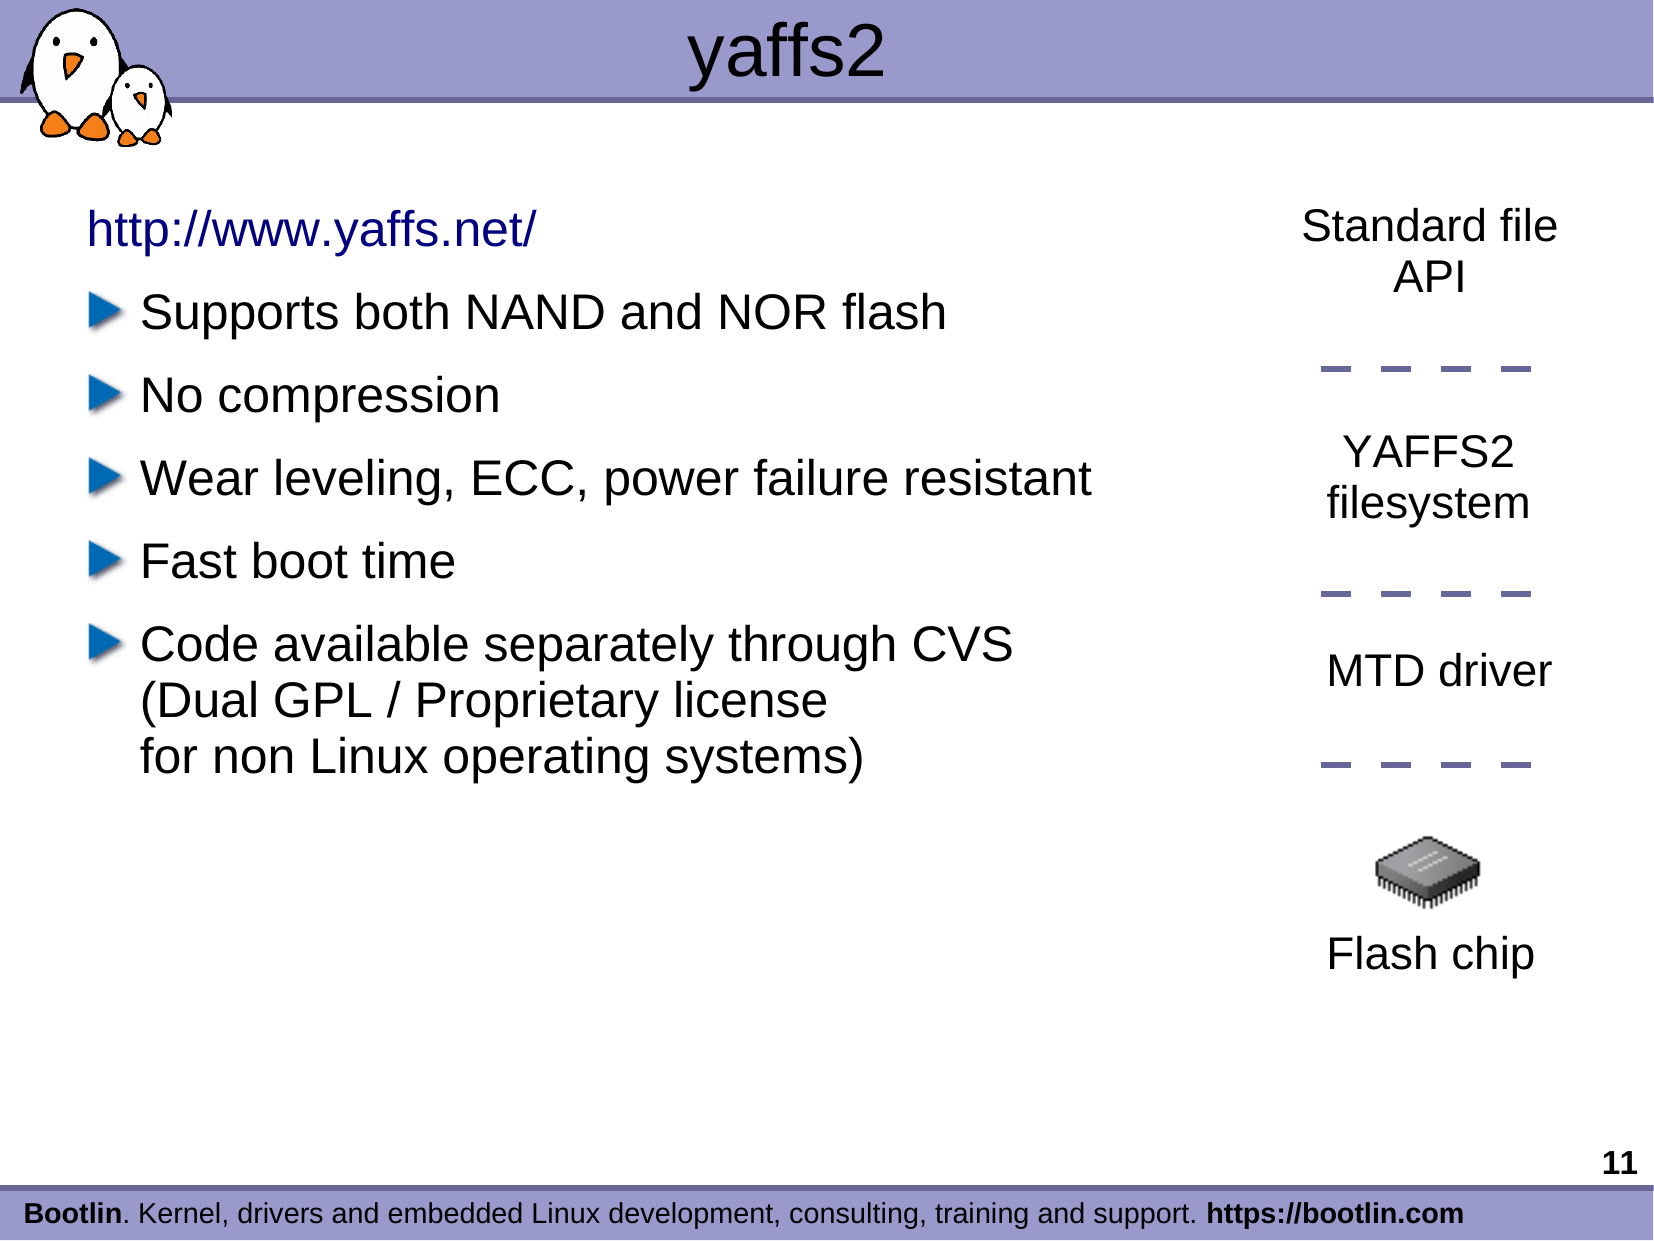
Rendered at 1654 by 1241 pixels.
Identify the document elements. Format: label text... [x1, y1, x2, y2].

picture [1369, 815, 1488, 928]
text_box YAFFS2 filesystem [1326, 426, 1531, 541]
picture [20, 8, 172, 147]
text_box Standard file API [1301, 199, 1559, 314]
text_box Flash chip [1326, 928, 1536, 986]
text_box MTD driver [1326, 644, 1554, 702]
title yaffs2 [61, 0, 1514, 101]
list http://www.yaffs.net/ Supports both NAND and NOR flash No compression Wear leveling, ECC, power failure resistant Fast boot time Code available separately through CVS (Dual GPL / Proprietary license for non Linux operating systems) [68, 201, 1592, 1118]
